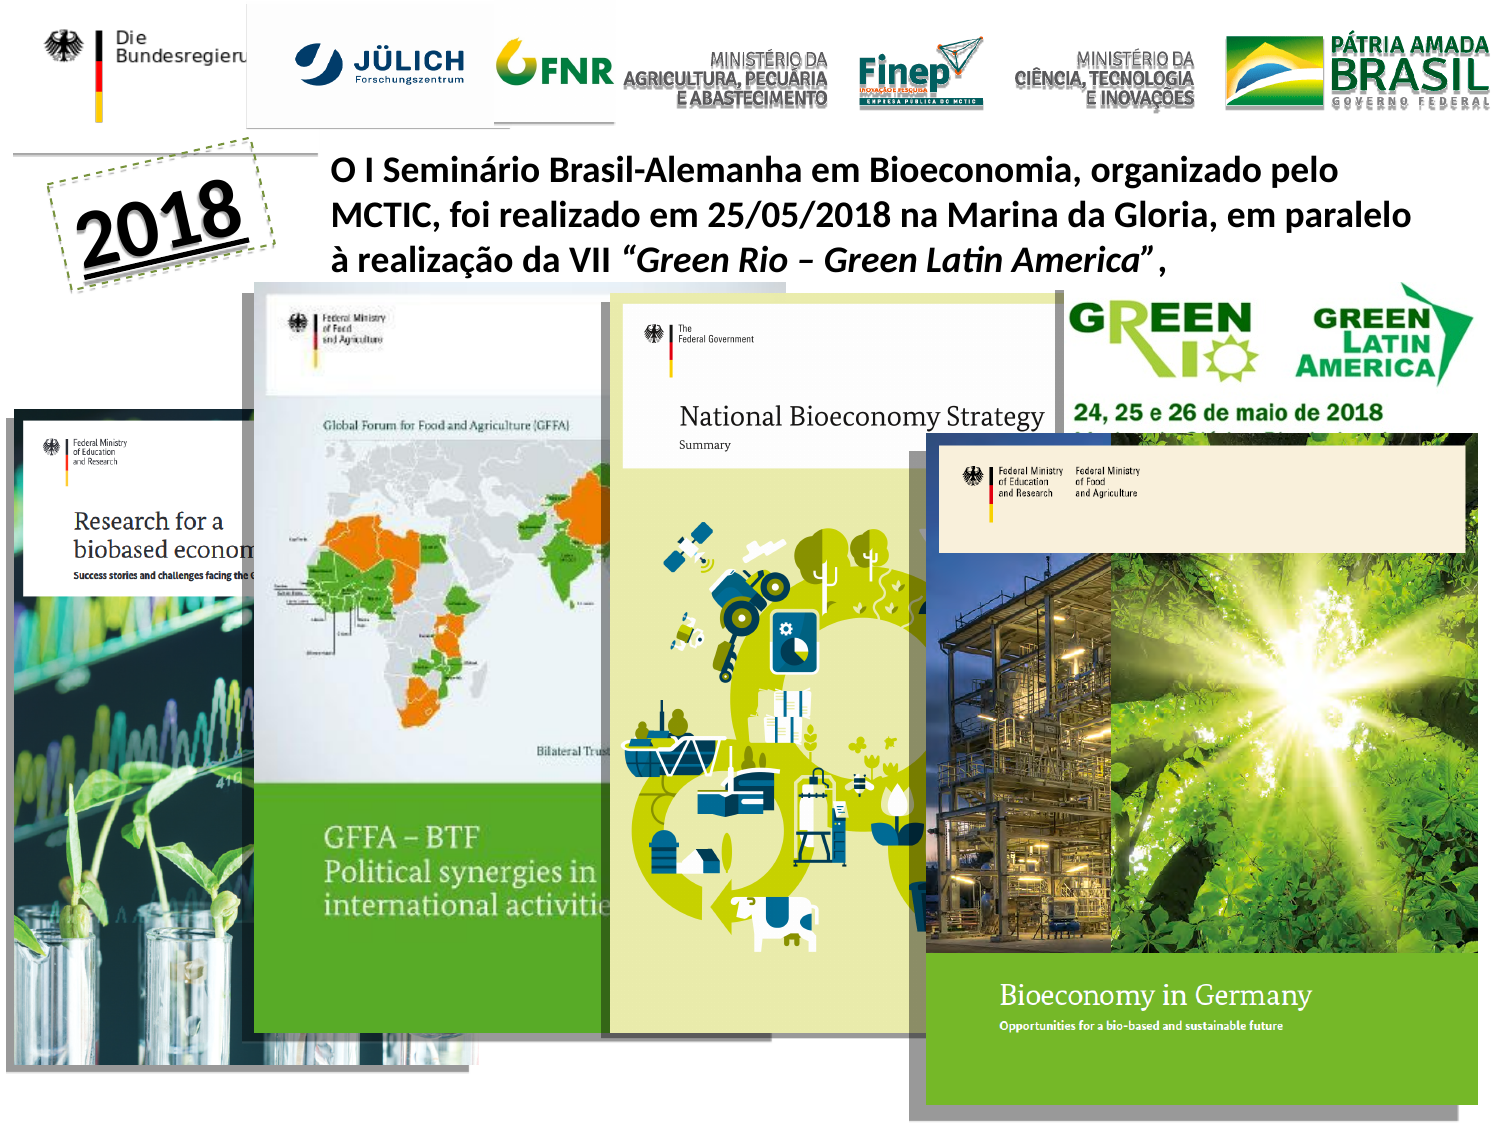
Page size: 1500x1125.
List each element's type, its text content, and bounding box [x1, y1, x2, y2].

picture [14, 282, 1478, 1105]
picture [13, 0, 1500, 153]
text_box O I Seminário Brasil-Alemanha em Bioeconomia, organizado pelo MCTIC, foi realizado em 25/05/2018 na Marina da Gloria, em paralelo à realização da VII “Green Rio – Green Latin America”, [316, 138, 1429, 288]
text_box 2018 [47, 137, 275, 291]
